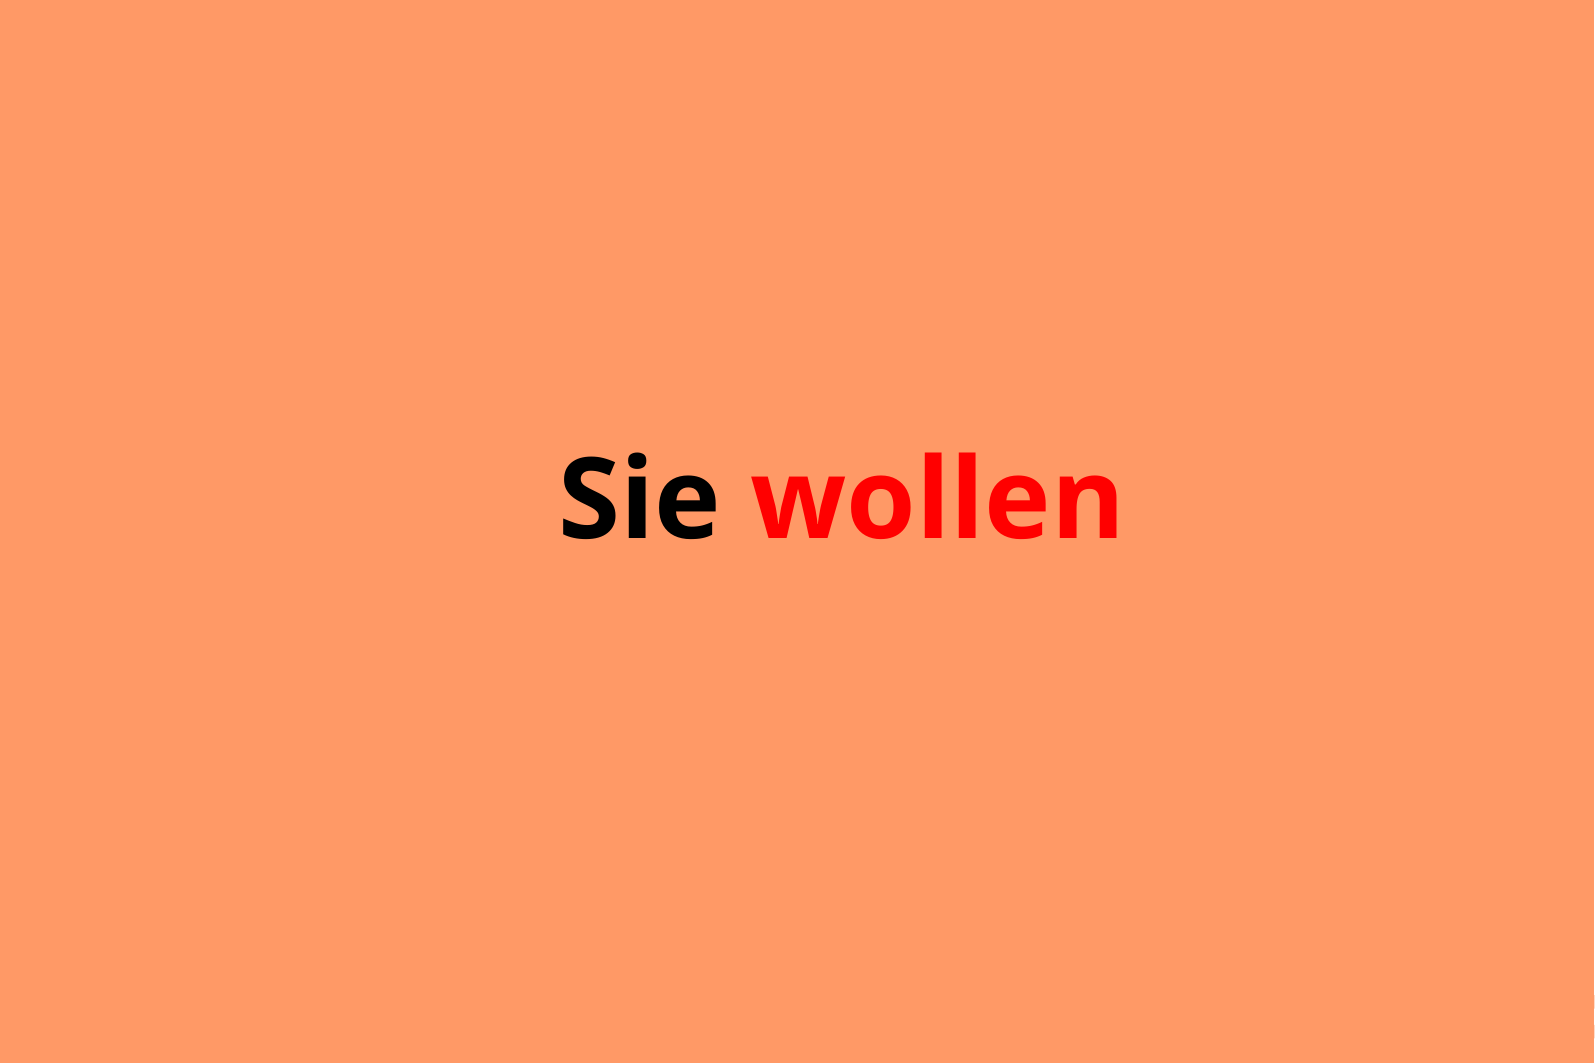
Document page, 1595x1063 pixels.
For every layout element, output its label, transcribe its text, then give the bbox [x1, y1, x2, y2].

subtitle Sie wollen [147, 147, 1536, 842]
